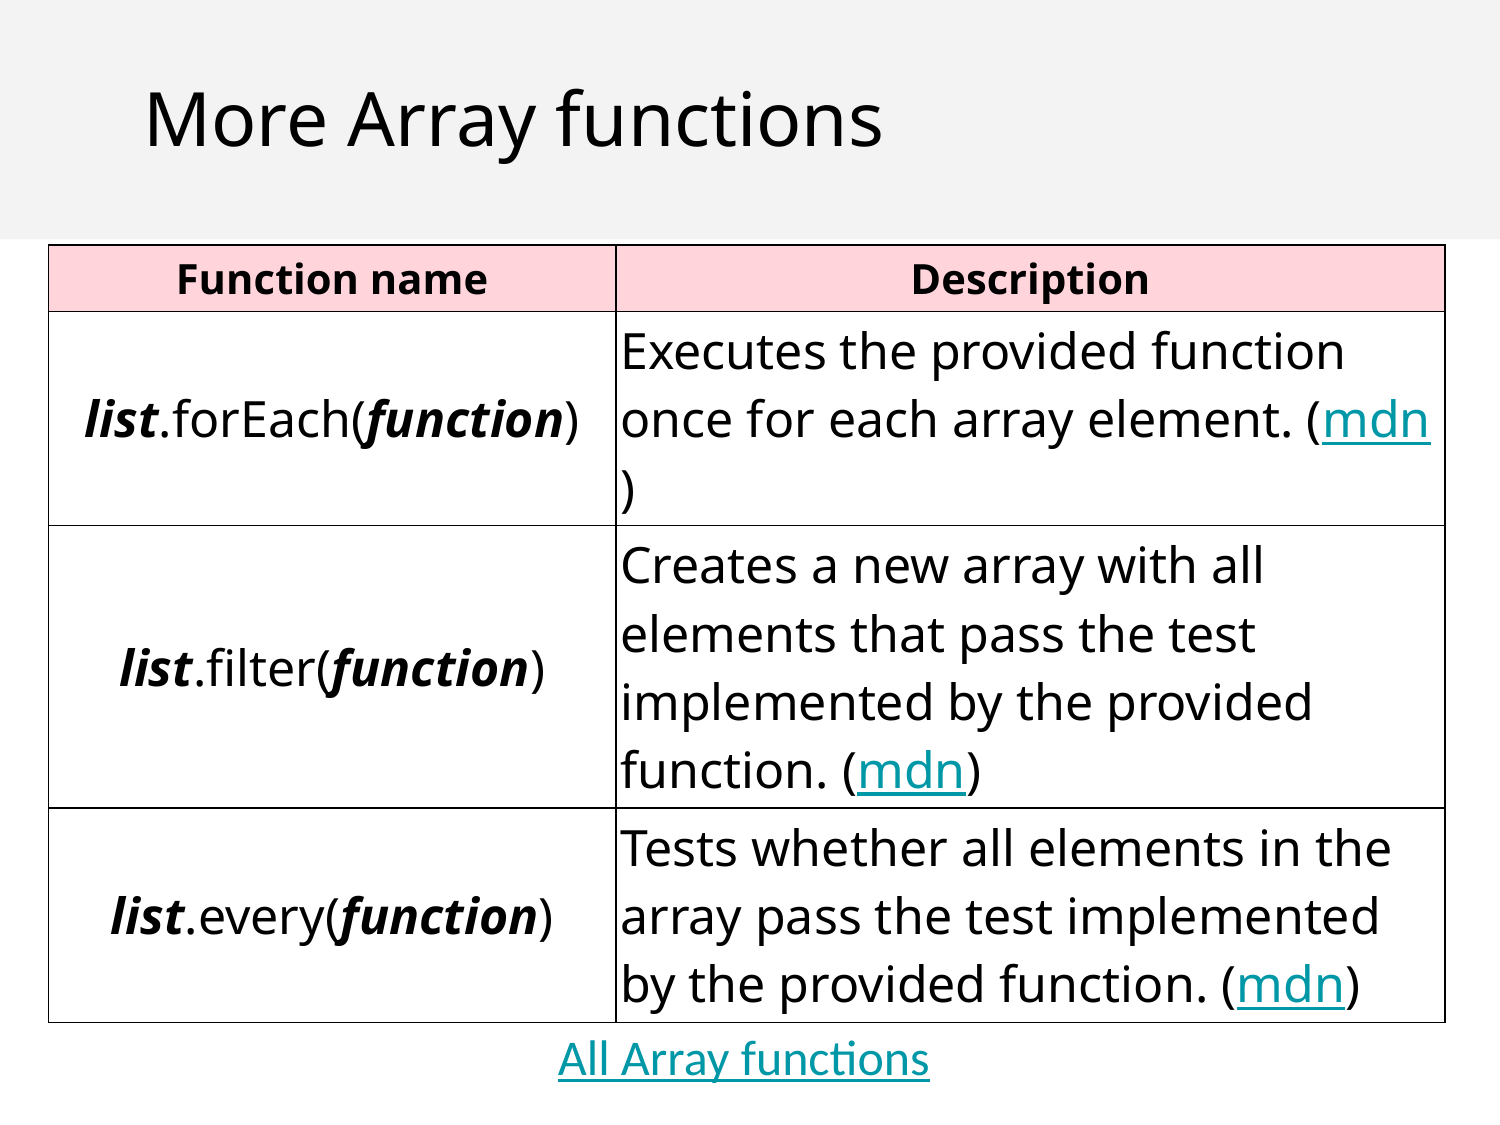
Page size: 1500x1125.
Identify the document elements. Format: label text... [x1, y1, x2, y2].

title More Array functions [128, 56, 1372, 183]
table_header Function name [49, 246, 615, 311]
table_cell list.filter(function) [49, 526, 615, 807]
table_cell list.every(function) [49, 809, 615, 1022]
table_header Description [617, 246, 1444, 311]
table_cell Executes the provided function once for each array element. (mdn) [617, 312, 1444, 525]
table_cell Tests whether all elements in the array pass the test implemented by the provided function. (mdn) [617, 809, 1444, 1022]
text_box All Array functions [141, 1010, 1346, 1125]
table_cell Creates a new array with all elements that pass the test implemented by the provided function. (mdn) [617, 526, 1444, 807]
table_cell list.forEach(function) [49, 312, 615, 525]
